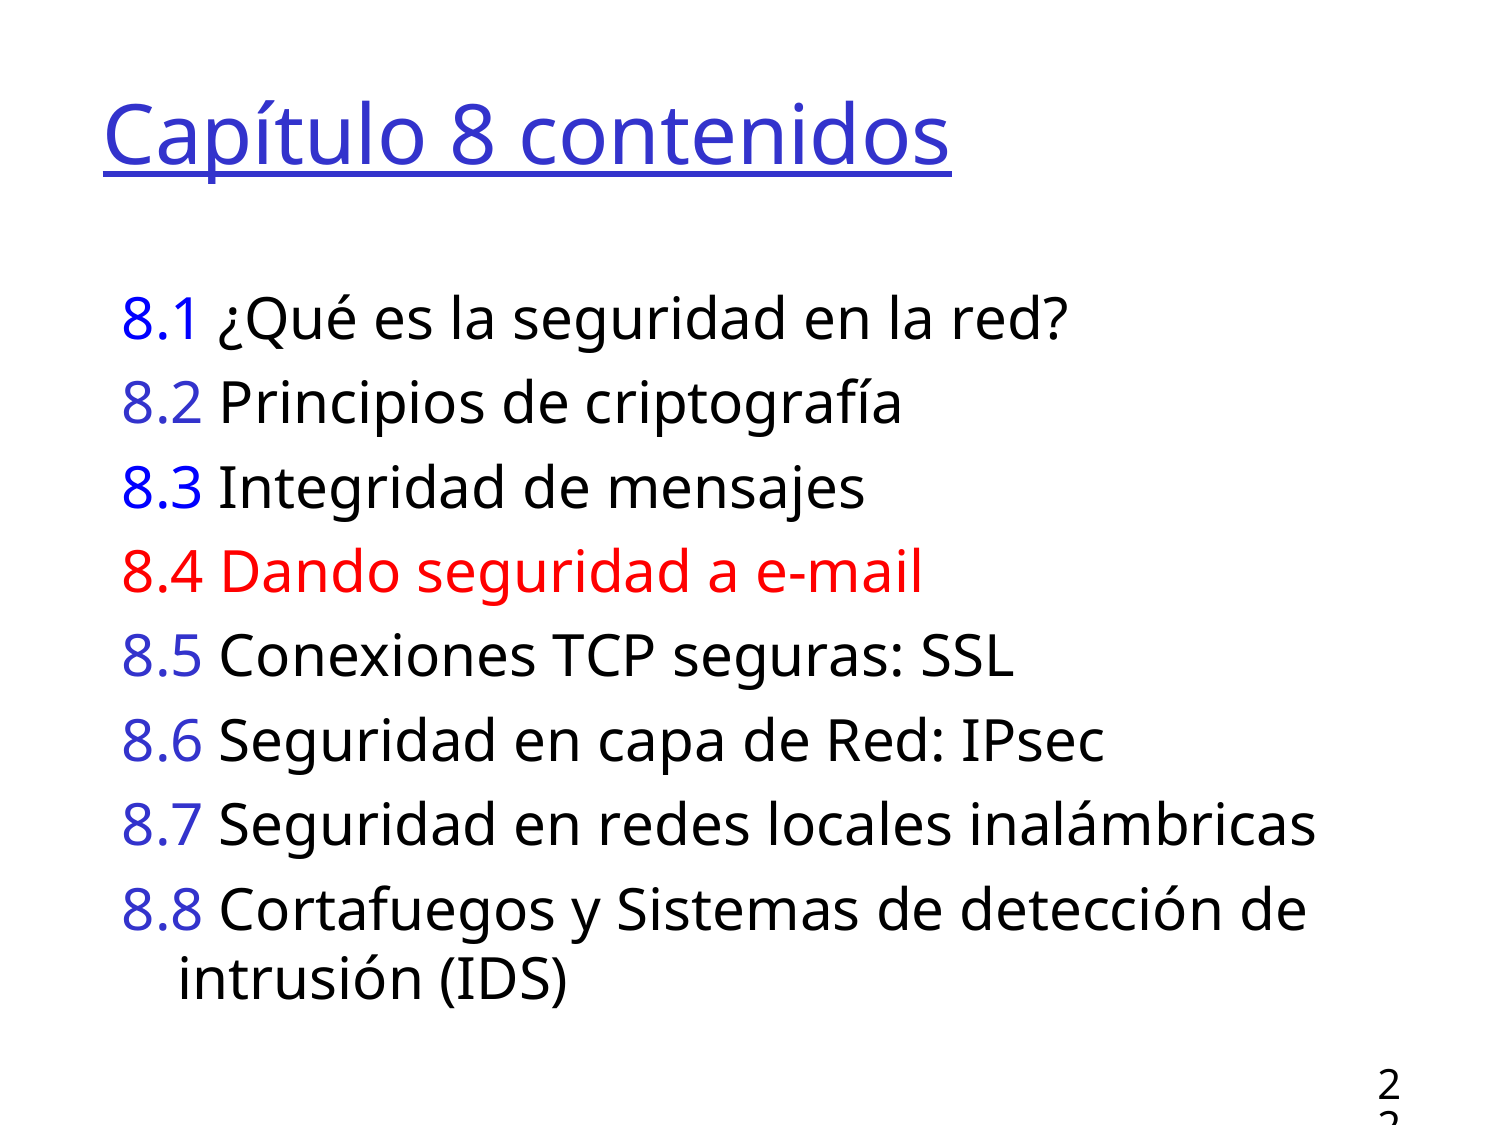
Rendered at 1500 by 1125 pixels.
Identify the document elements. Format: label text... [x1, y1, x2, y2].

title Capítulo 8 contenidos [87, 37, 1363, 225]
list 8.1 ¿Qué es la seguridad en la red? 8.2 Principios de criptografía 8.3 Integridad de mensajes 8.4 Dando seguridad a e-mail 8.5 Conexiones TCP seguras: SSL 8.6 Seguridad en capa de Red: IPsec 8.7 Seguridad en redes locales inalámbricas 8.8 Cortafuegos y Sistemas de detección de intrusión (IDS) [106, 273, 1382, 1037]
